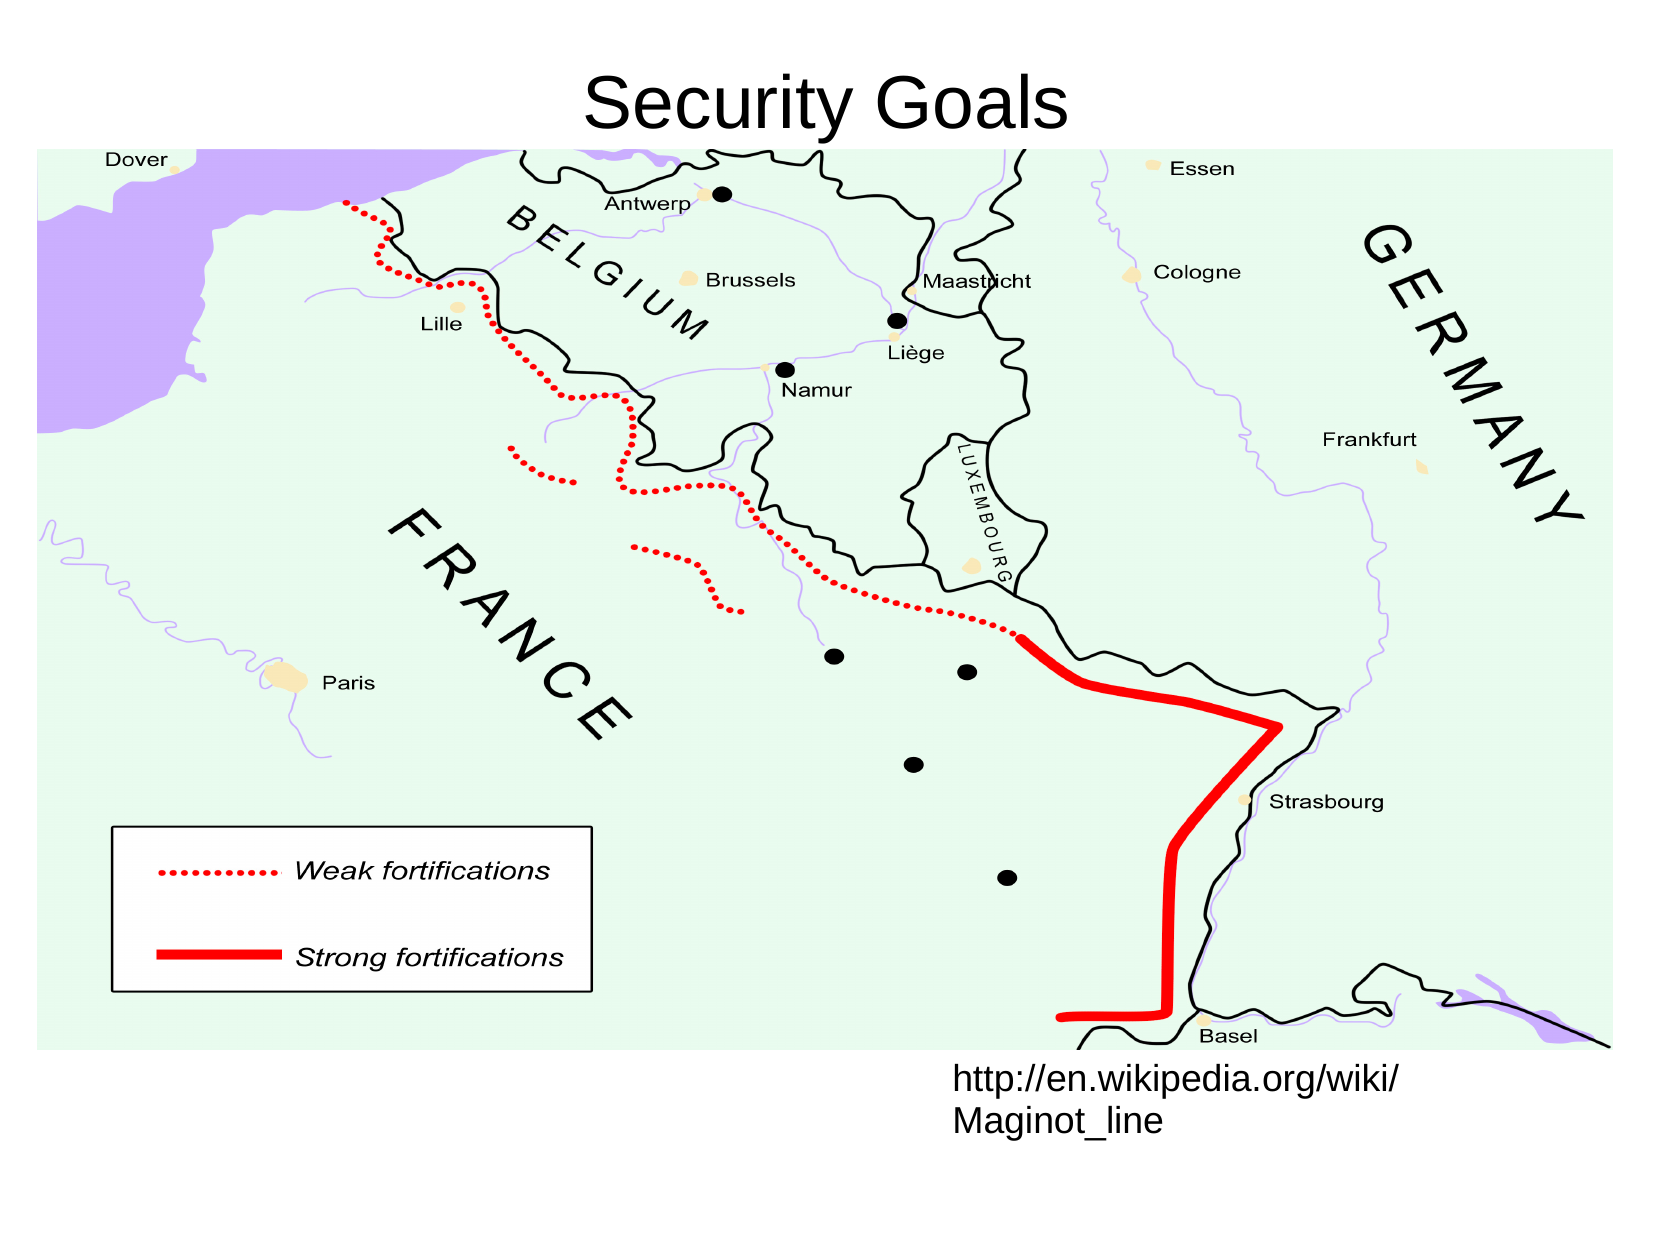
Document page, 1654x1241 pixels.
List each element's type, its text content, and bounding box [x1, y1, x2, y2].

title Security Goals [82, 9, 1571, 149]
picture [37, 149, 1613, 1051]
text_box http://en.wikipedia.org/wiki/Maginot_line [937, 1050, 1625, 1107]
